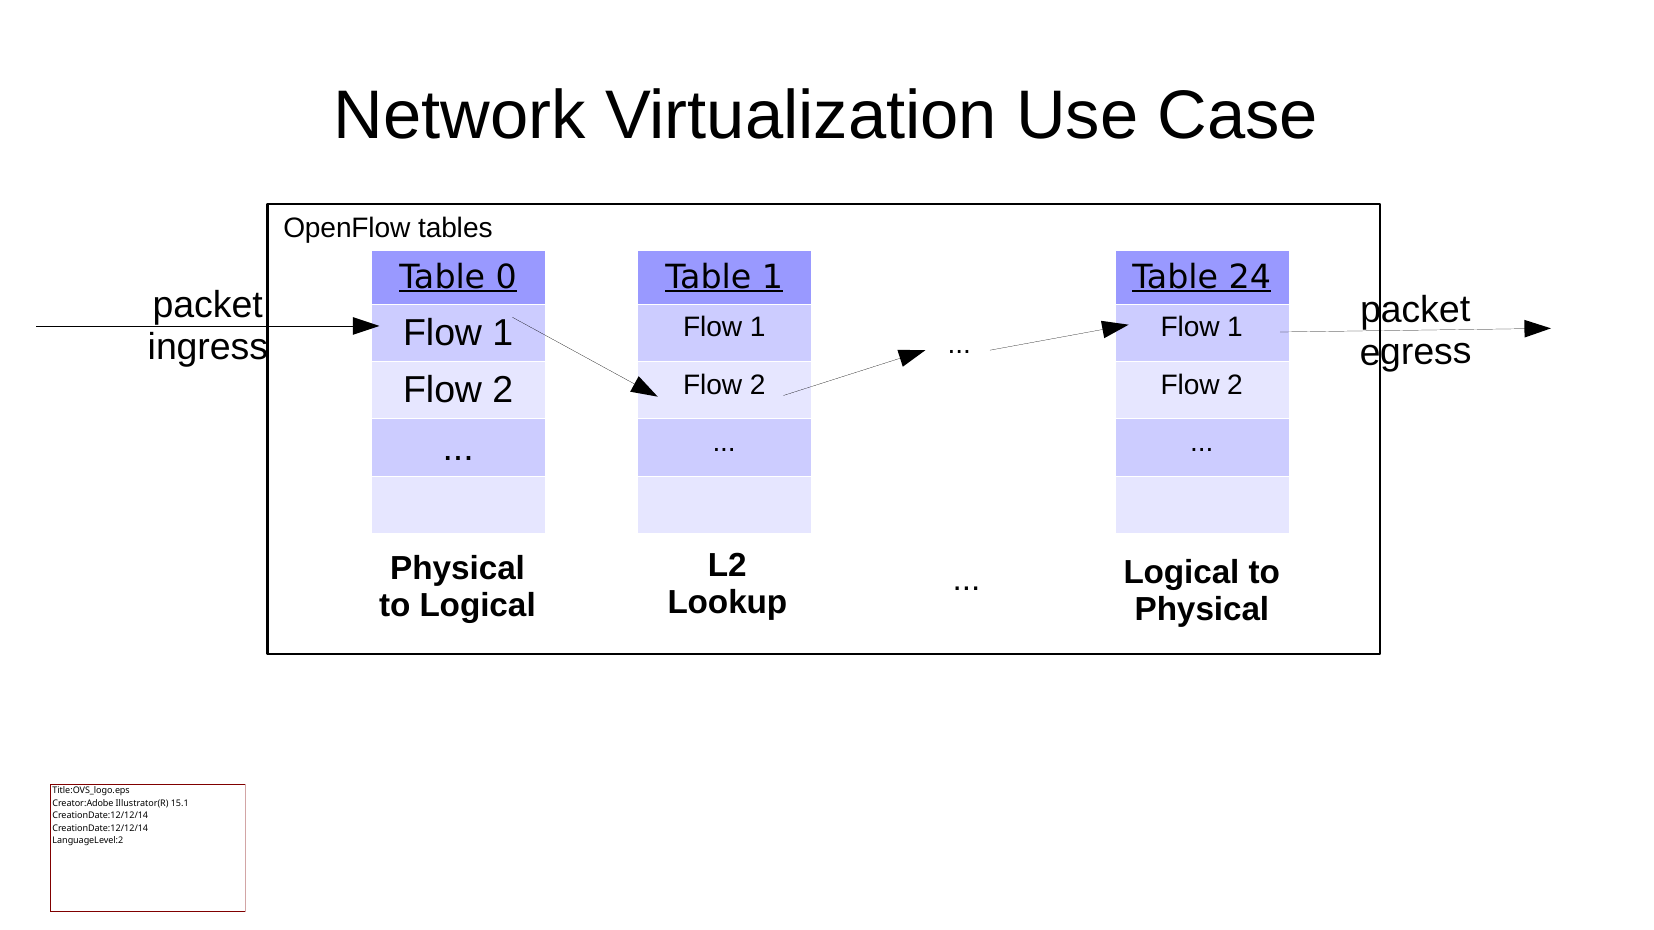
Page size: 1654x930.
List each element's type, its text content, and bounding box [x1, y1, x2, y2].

table_cell [638, 477, 811, 533]
table_cell Flow 1 [638, 305, 811, 361]
text_box Physical to Logical [361, 541, 554, 668]
text_box ... [878, 553, 1055, 605]
text_box L2 Lookup [639, 539, 816, 629]
table_cell ... [638, 419, 811, 476]
table_cell Flow 1 [1116, 305, 1289, 361]
text_box ... [932, 320, 1002, 368]
text_box Logical to Physical [1105, 545, 1299, 672]
table_cell Flow 2 [638, 362, 811, 418]
table_cell Flow 2 [1116, 362, 1289, 418]
table_header Table 24 [1116, 251, 1289, 304]
table_cell ... [1116, 419, 1289, 476]
title Network Virtualization Use Case [82, 36, 1571, 193]
table_header Table 1 [638, 251, 811, 304]
table_cell [1116, 477, 1289, 533]
text_box OpenFlow tables [267, 203, 1381, 655]
